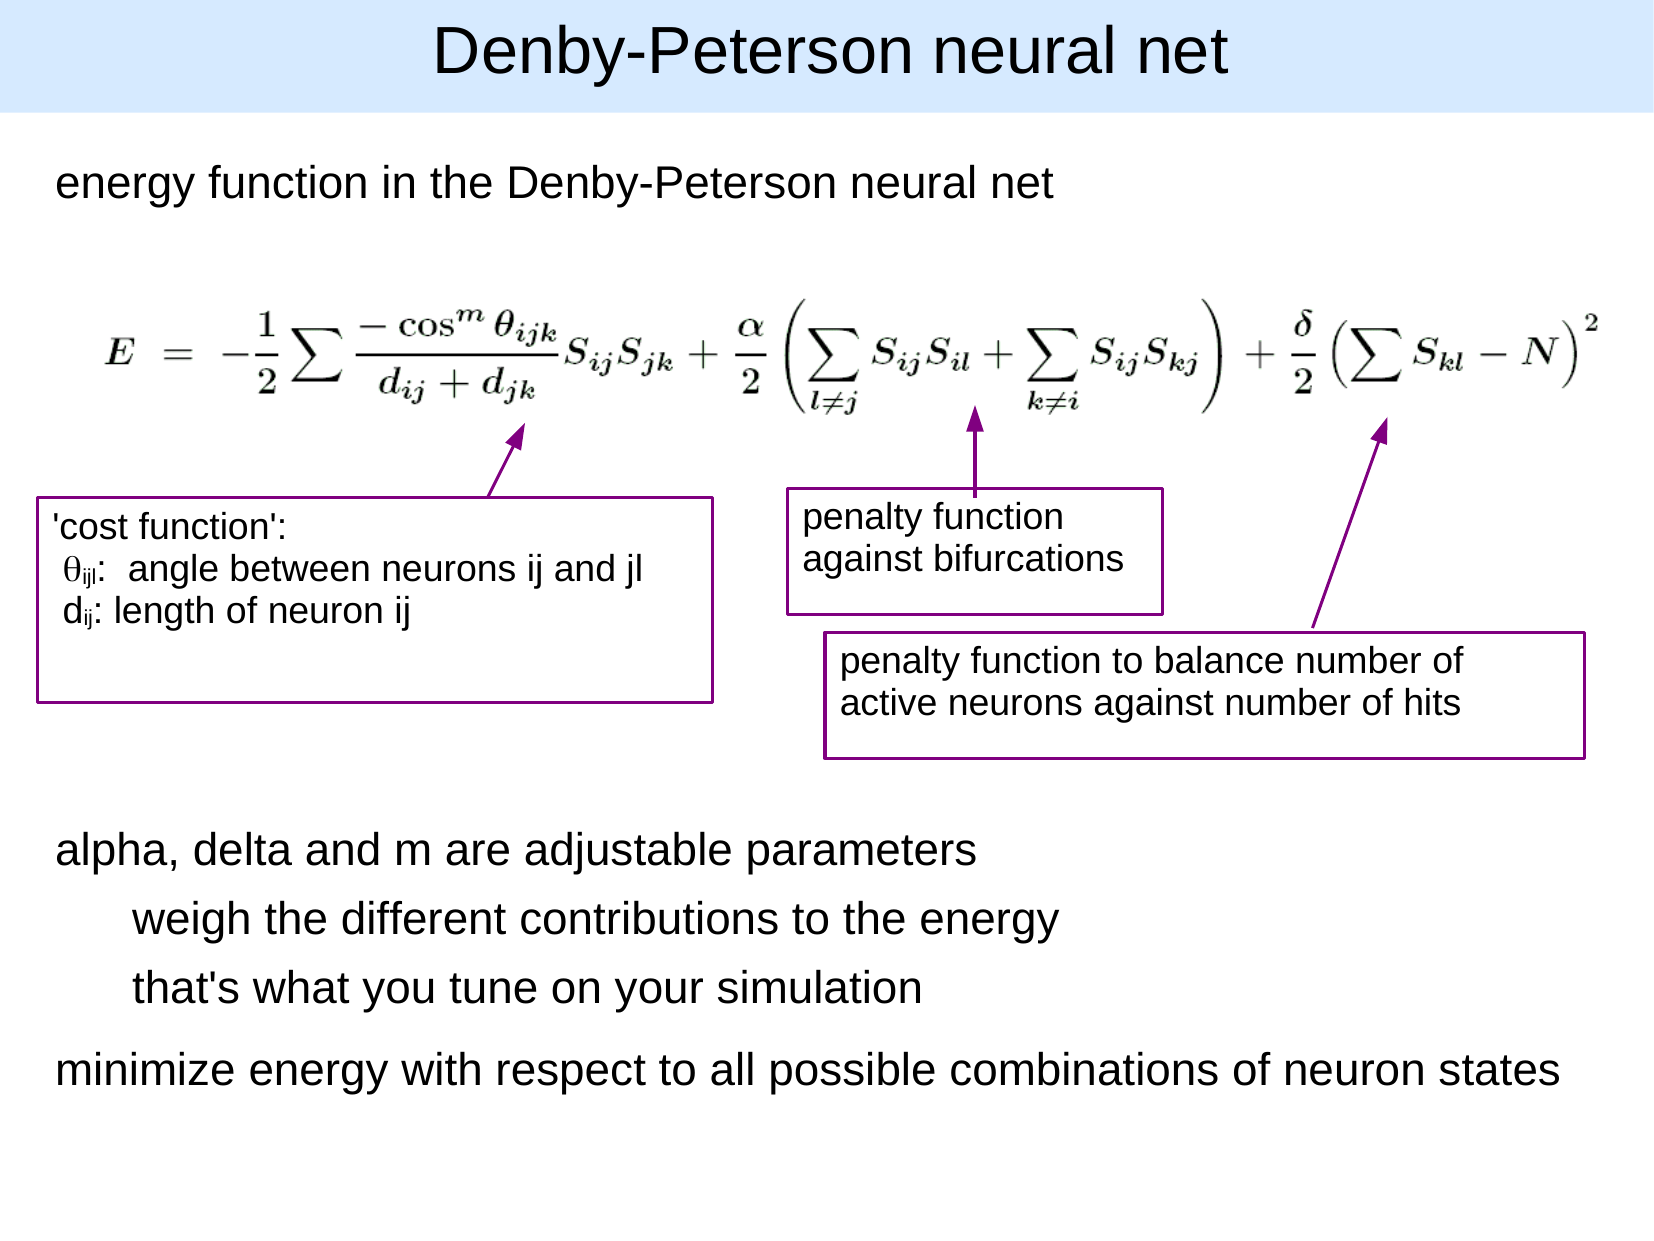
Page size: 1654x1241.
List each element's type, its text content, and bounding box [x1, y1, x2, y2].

list energy function in the Denby-Peterson neural net [37, 156, 1613, 257]
title Denby-Peterson neural net [86, 0, 1576, 100]
picture [103, 295, 1607, 423]
list alpha, delta and m are adjustable parameters weigh the different contributions to the energy that's what you tune on your simulation minimize energy with respect to all possible combinations of neuron states [37, 823, 1613, 1230]
text_box penalty function against bifurcations [787, 488, 1163, 615]
text_box penalty function to balance number of active neurons against number of hits [825, 632, 1585, 759]
text_box 'cost function': ijl: angle between neurons ij and jl dij: length of neuron ij [37, 497, 713, 703]
